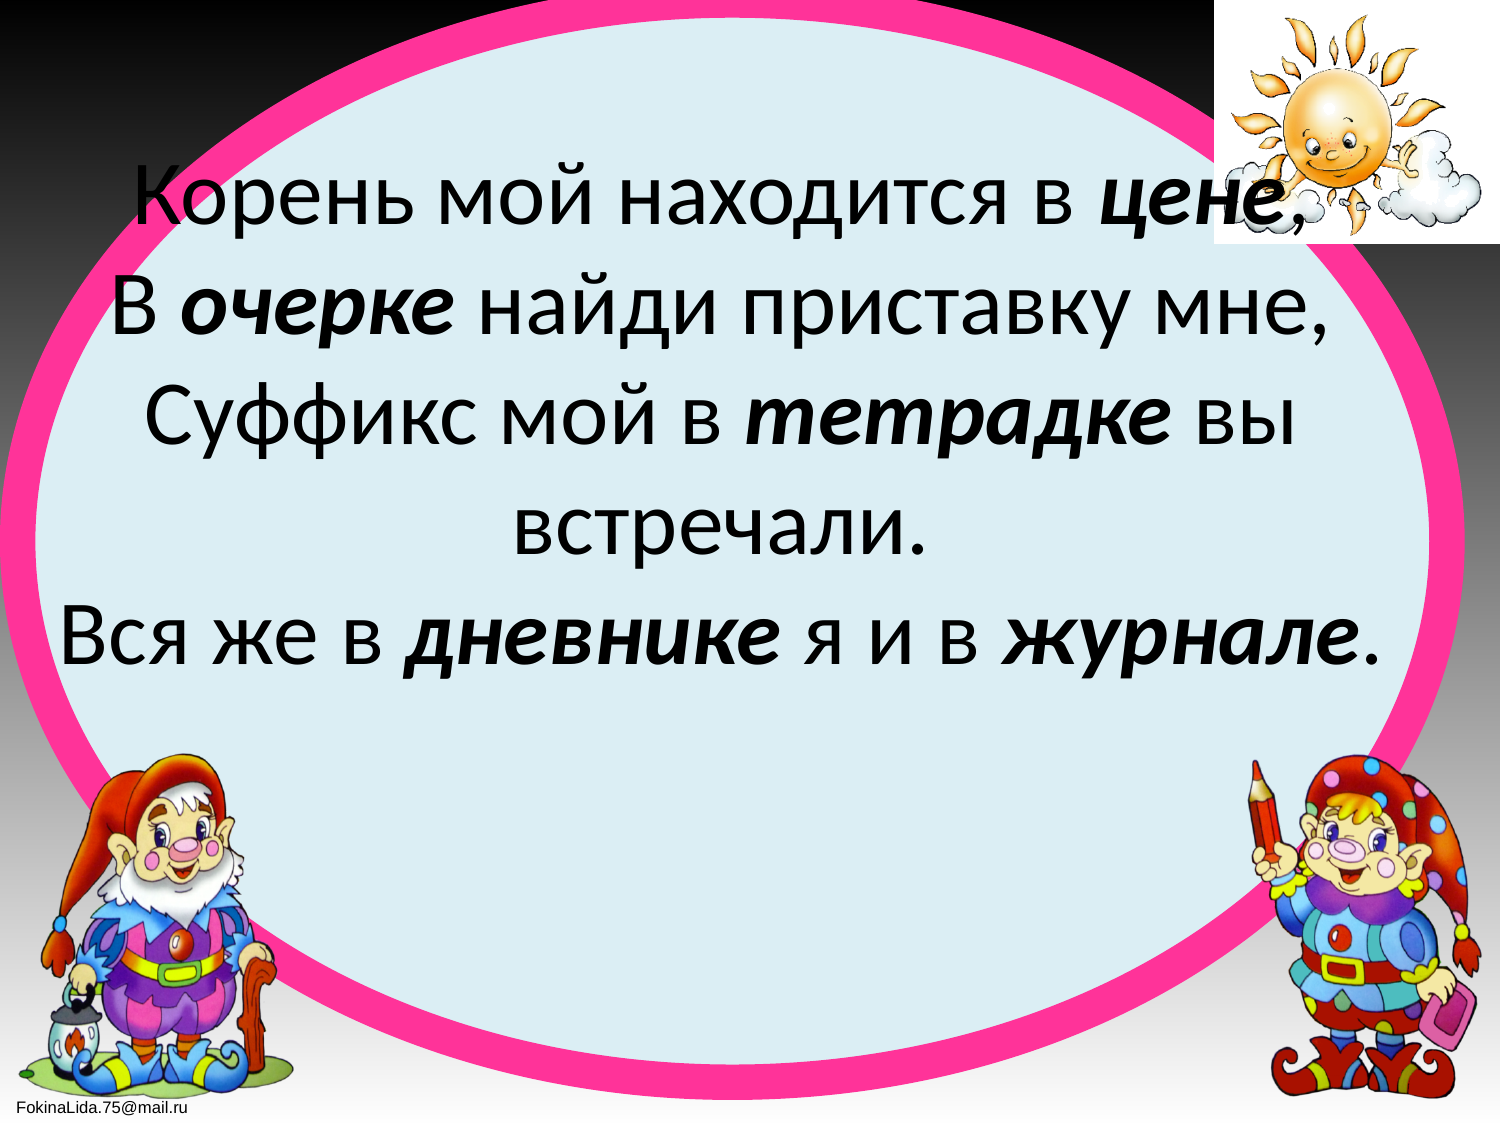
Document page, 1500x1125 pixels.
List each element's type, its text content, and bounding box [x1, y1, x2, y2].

picture [1214, 0, 1500, 244]
picture [17, 751, 294, 1101]
title Корень мой находится в цене, В очерке найди приставку мне, Суффикс мой в тетрадке вы встречали. Вся же в дневнике я и в журнале. [29, 125, 1414, 823]
picture [1246, 751, 1483, 1101]
